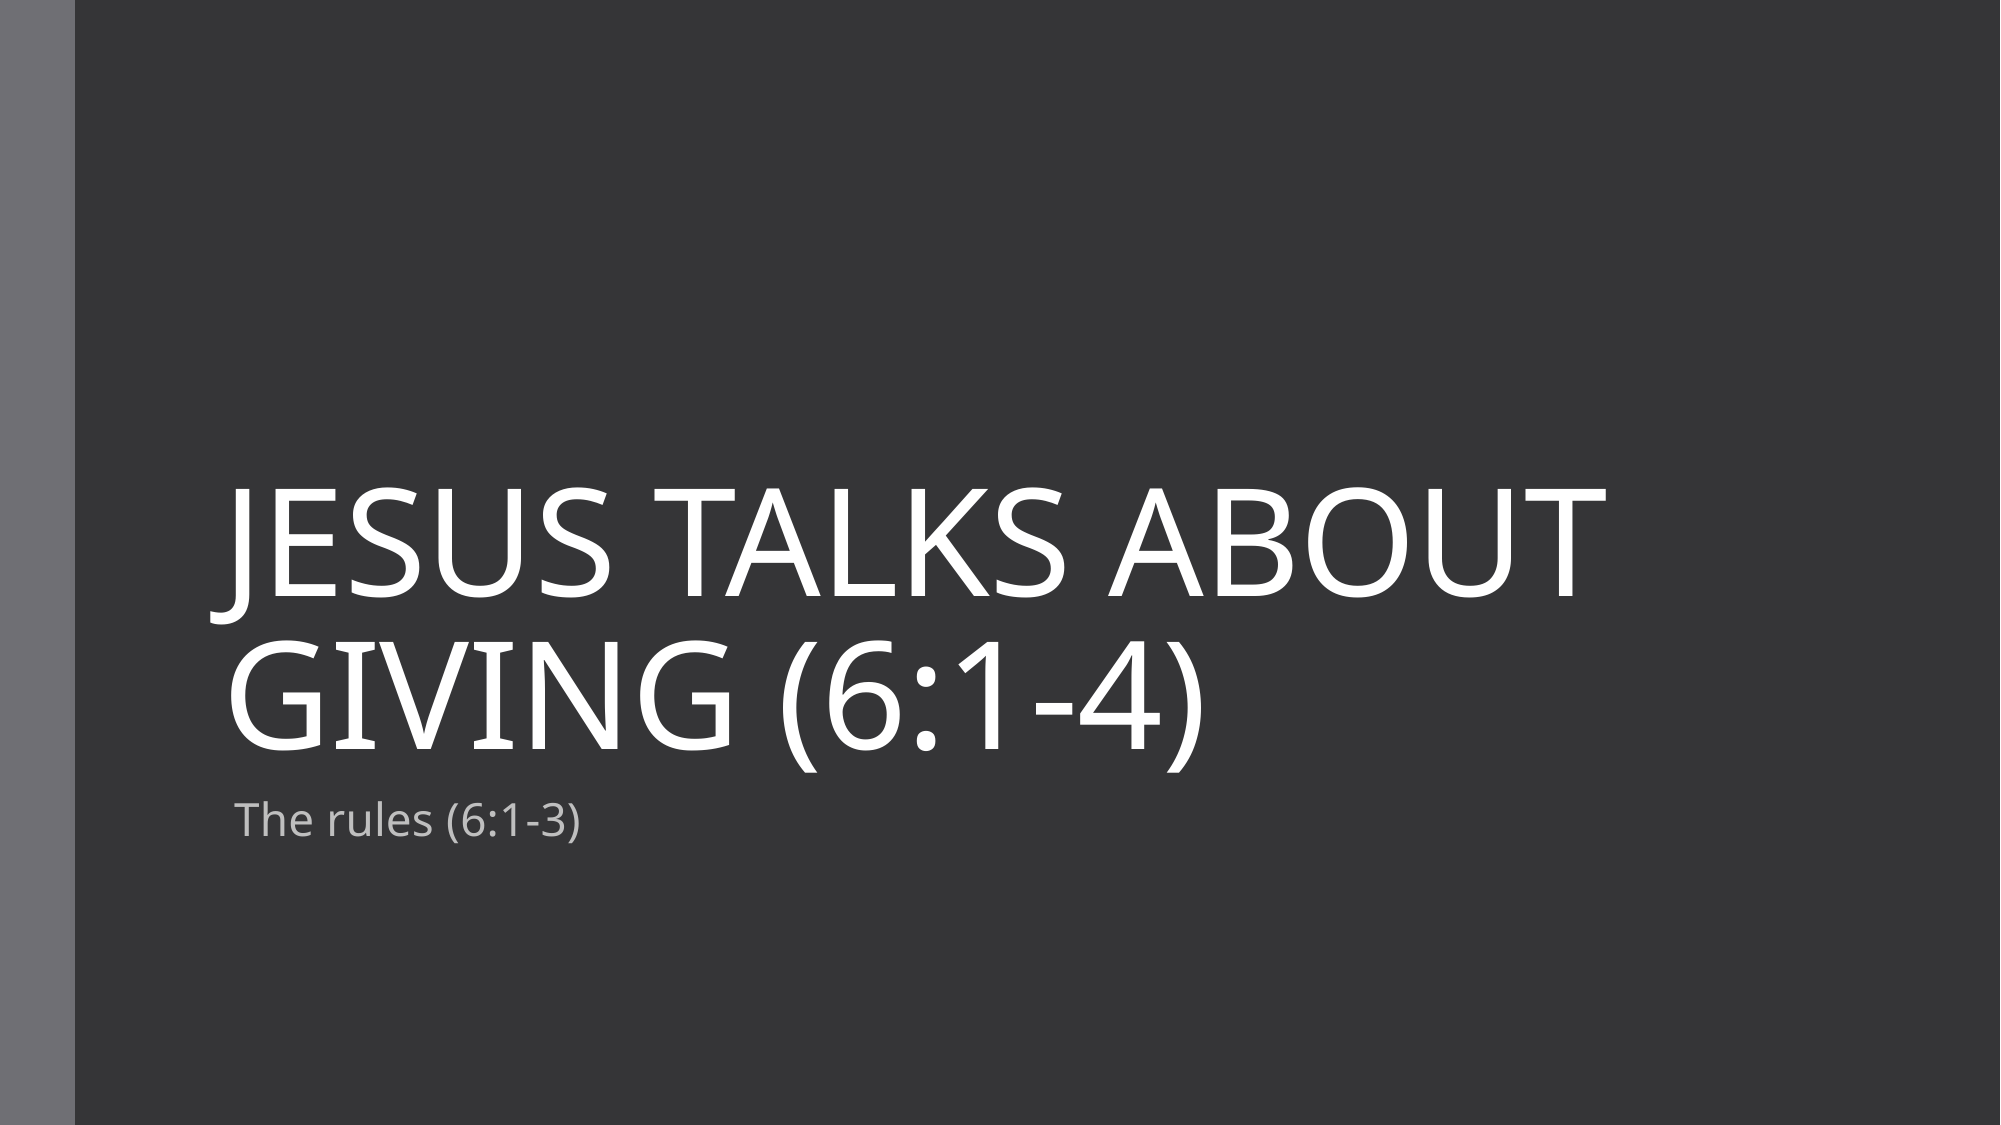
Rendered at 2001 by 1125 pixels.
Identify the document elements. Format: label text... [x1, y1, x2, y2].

subtitle The rules (6:1-3) [206, 787, 1752, 1066]
title JESUS TALKS ABOUT GIVING (6:1-4) [206, 124, 1752, 787]
